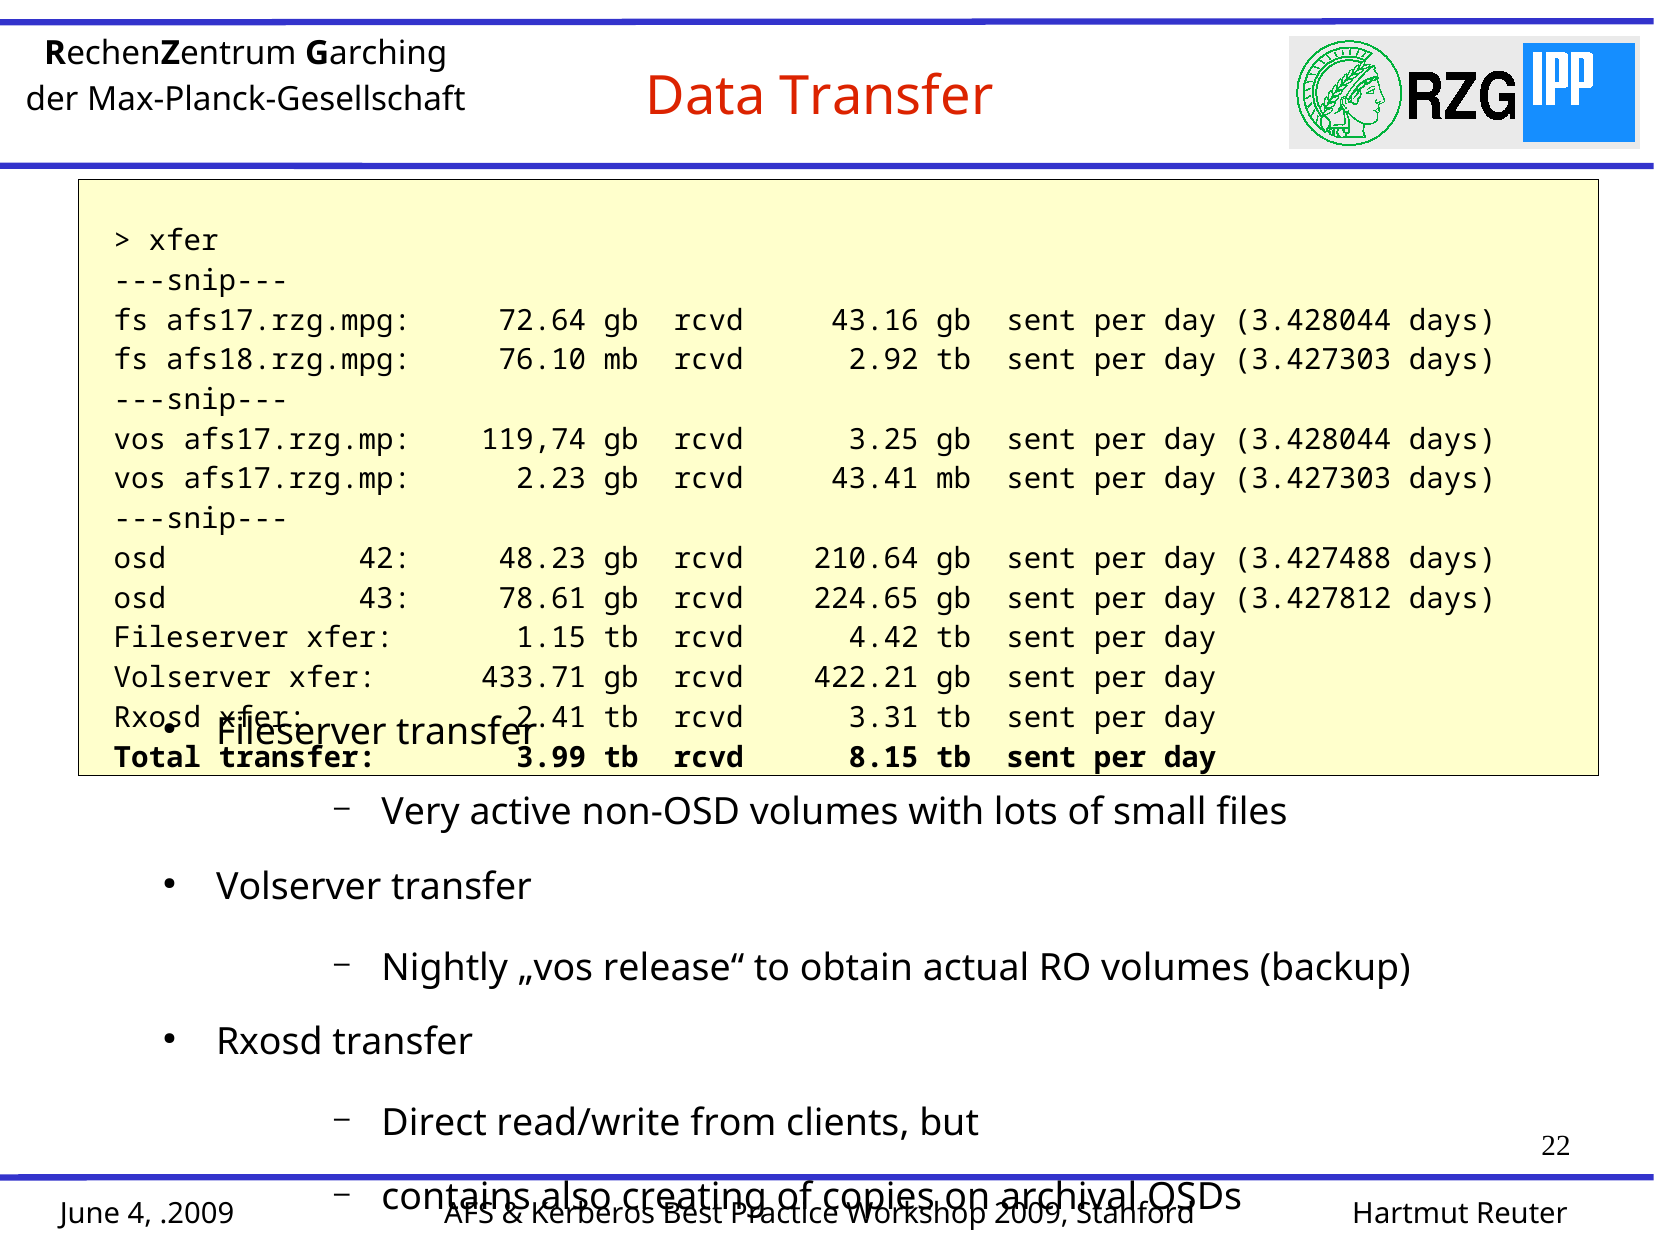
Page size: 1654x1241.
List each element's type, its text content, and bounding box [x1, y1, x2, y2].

text_box > xfer ---snip--- fs afs17.rzg.mpg: 72.64 gb rcvd 43.16 gb sent per day (3.428044 days) fs afs18.rzg.mpg: 76.10 mb rcvd 2.92 tb sent per day (3.427303 days) ---snip--- vos afs17.rzg.mp: 119,74 gb rcvd 3.25 gb sent per day (3.428044 days) vos afs17.rzg.mp: 2.23 gb rcvd 43.41 mb sent per day (3.427303 days) ---snip--- osd 42: 48.23 gb rcvd 210.64 gb sent per day (3.427488 days) osd 43: 78.61 gb rcvd 224.65 gb sent per day (3.427812 days) Fileserver xfer: 1.15 tb rcvd 4.42 tb sent per day Volserver xfer: 433.71 gb rcvd 422.21 gb sent per day Rxosd xfer: 2.41 tb rcvd 3.31 tb sent per day Total transfer: 3.99 tb rcvd 8.15 tb sent per day [78, 185, 1599, 690]
list Fileserver transfer Very active non-OSD volumes with lots of small files Volserver transfer Nightly „vos release“ to obtain actual RO volumes (backup) Rxosd transfer Direct read/write from clients, but contains also creating of copies on archival OSDs [130, 651, 1607, 1241]
picture [1289, 36, 1640, 48]
text_box Data Transfer [0, 48, 1654, 185]
